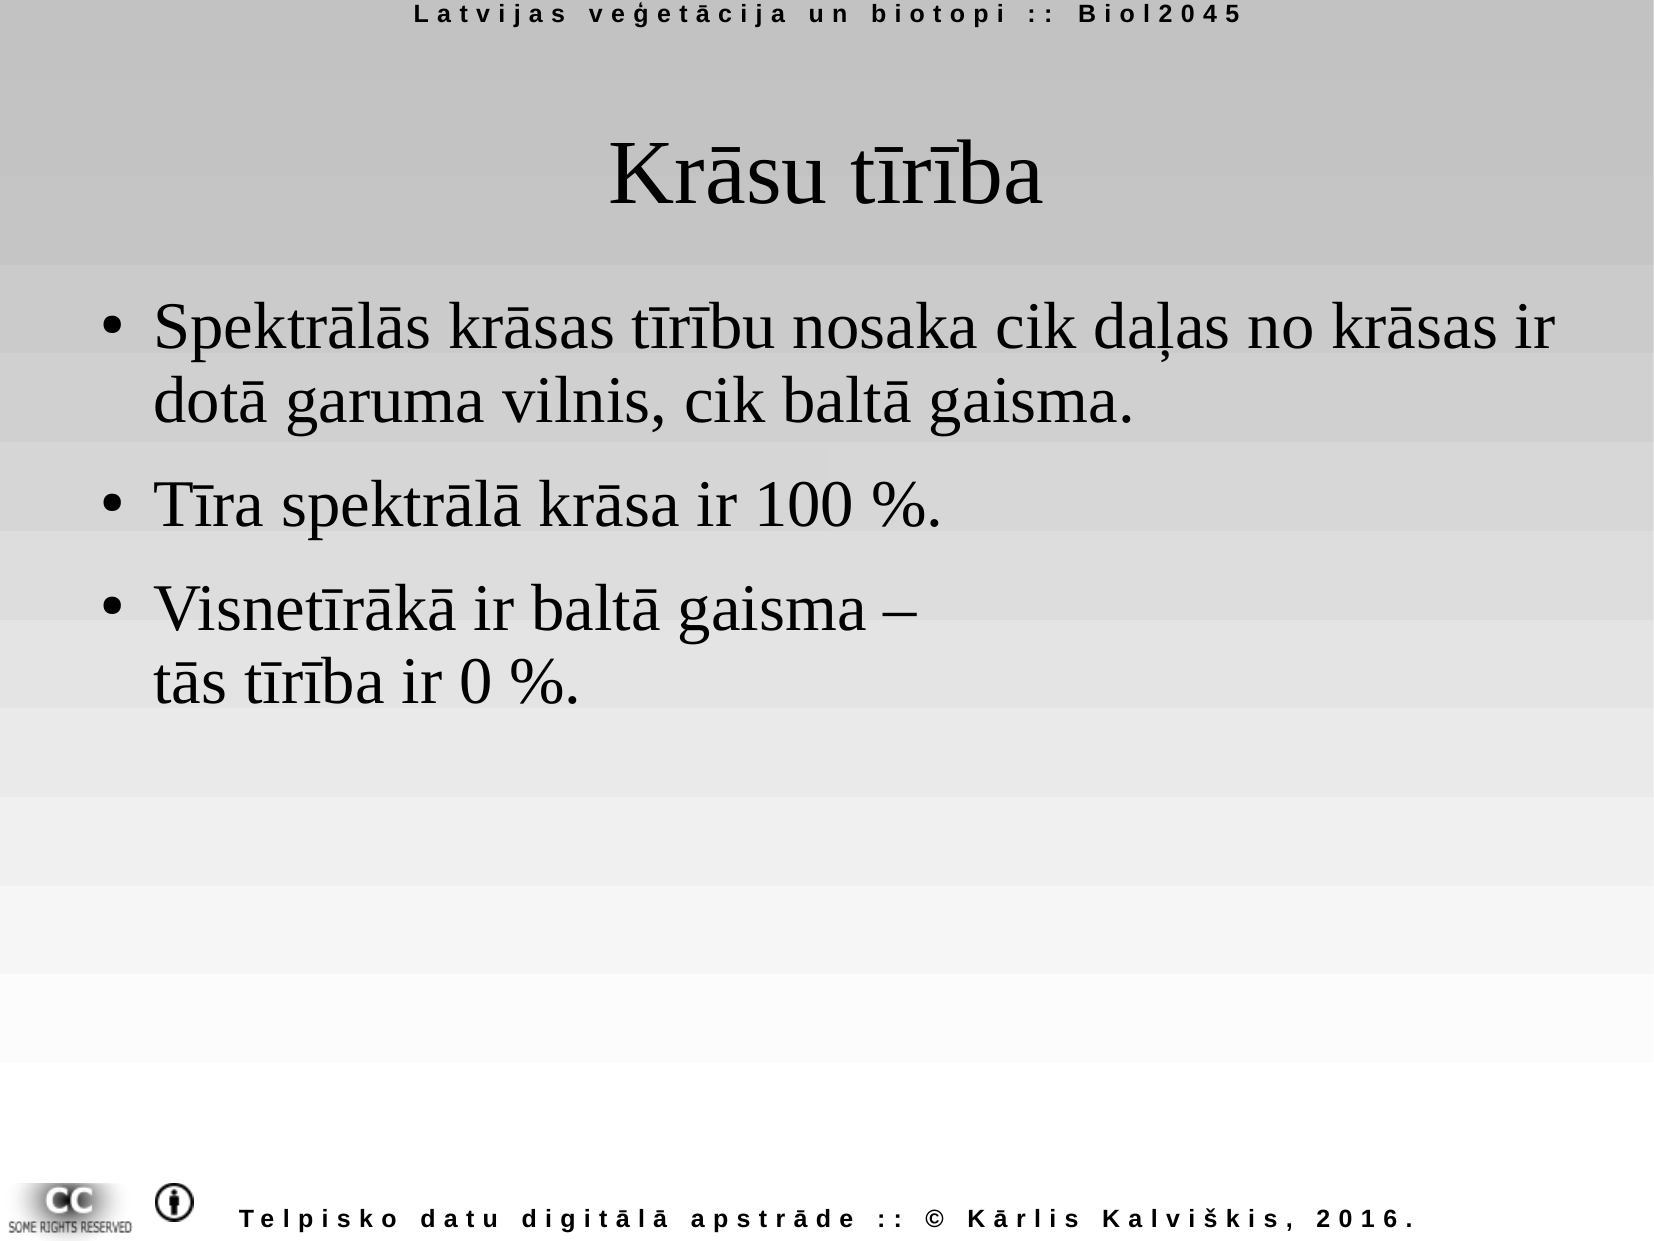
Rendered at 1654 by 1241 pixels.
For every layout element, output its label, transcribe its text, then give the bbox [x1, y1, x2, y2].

picture [0, 0, 1654, 1241]
title Krāsu tīrība [29, 49, 1625, 296]
list Spektrālās krāsas tīrību nosaka cik daļas no krāsas ir dotā garuma vilnis, cik baltā gaisma. Tīra spektrālā krāsa ir 100 %. Visnetīrākā ir baltā gaisma – tās tīrība ir 0 %. [82, 289, 1571, 1113]
